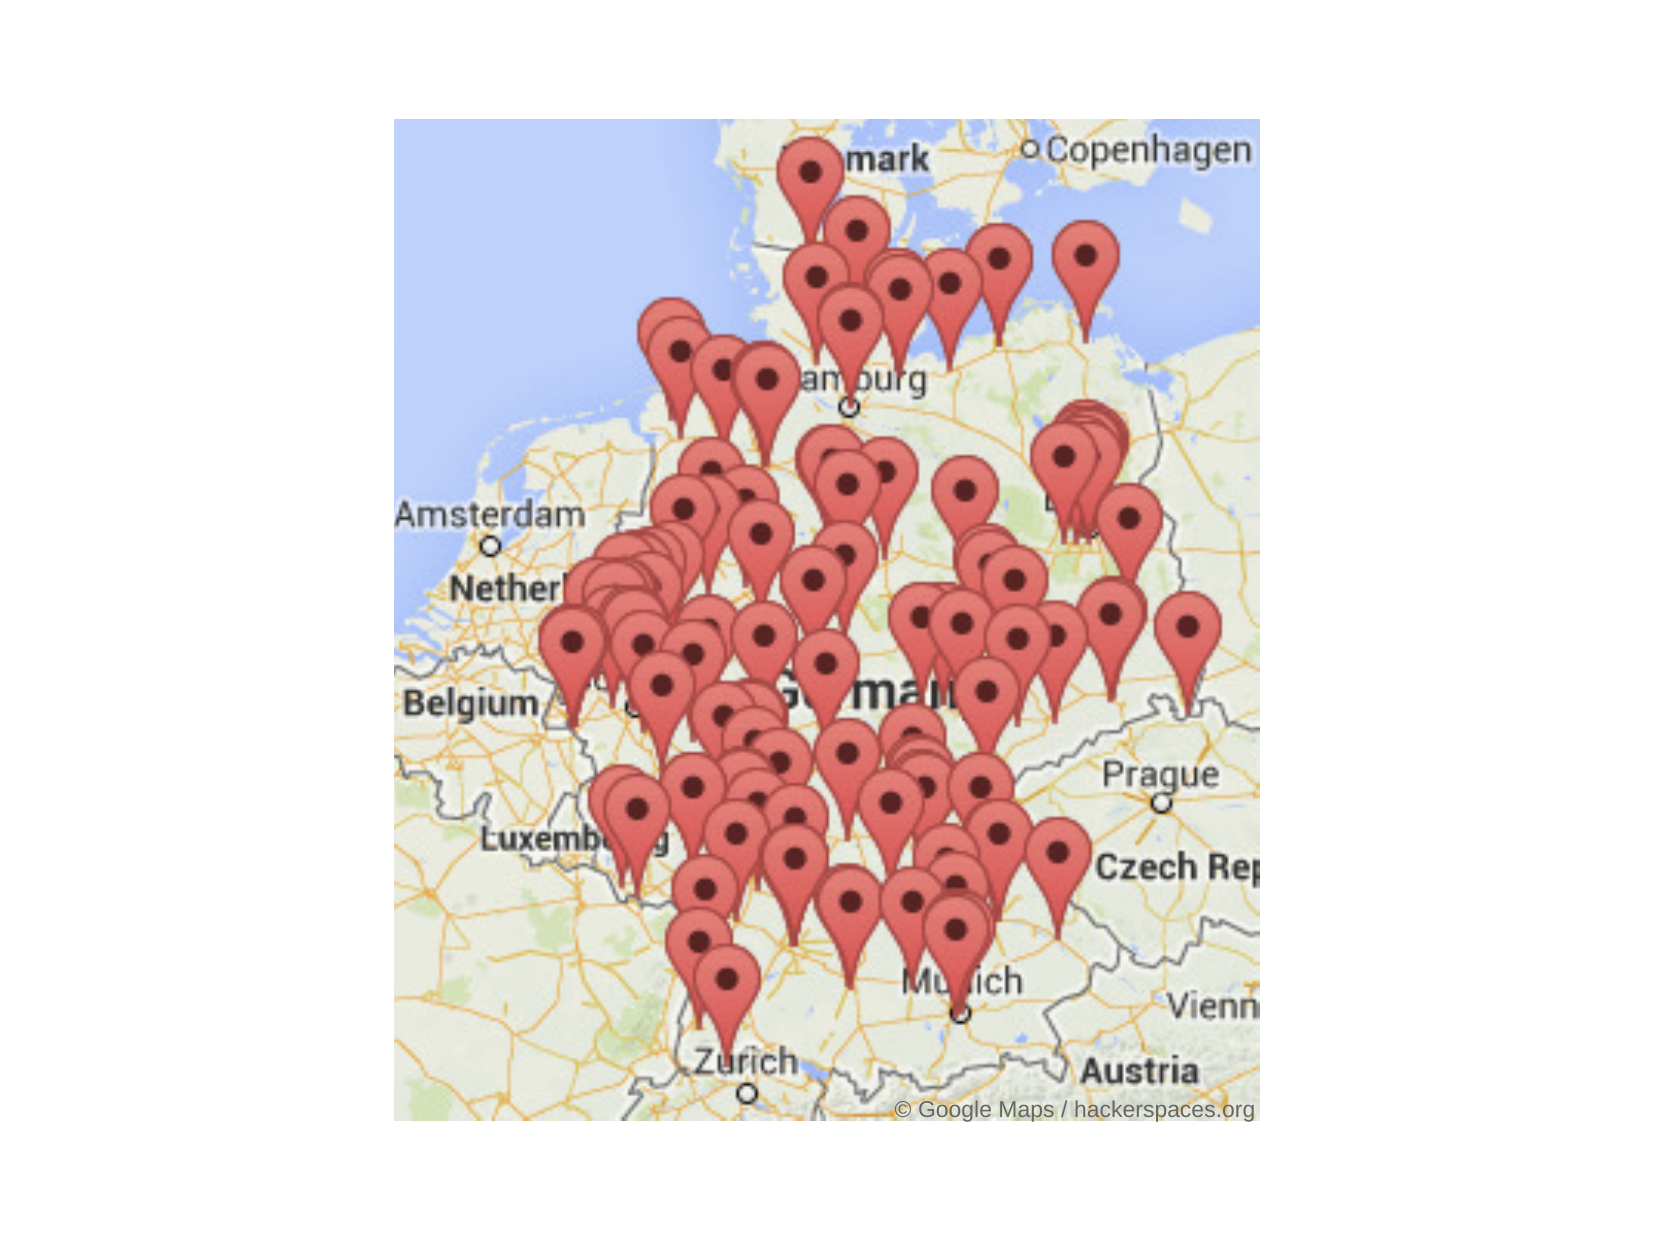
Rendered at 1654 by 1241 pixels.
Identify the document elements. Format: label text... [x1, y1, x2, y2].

text_box © Google Maps / hackerspaces.org [879, 1089, 1404, 1135]
picture [394, 119, 1260, 1121]
